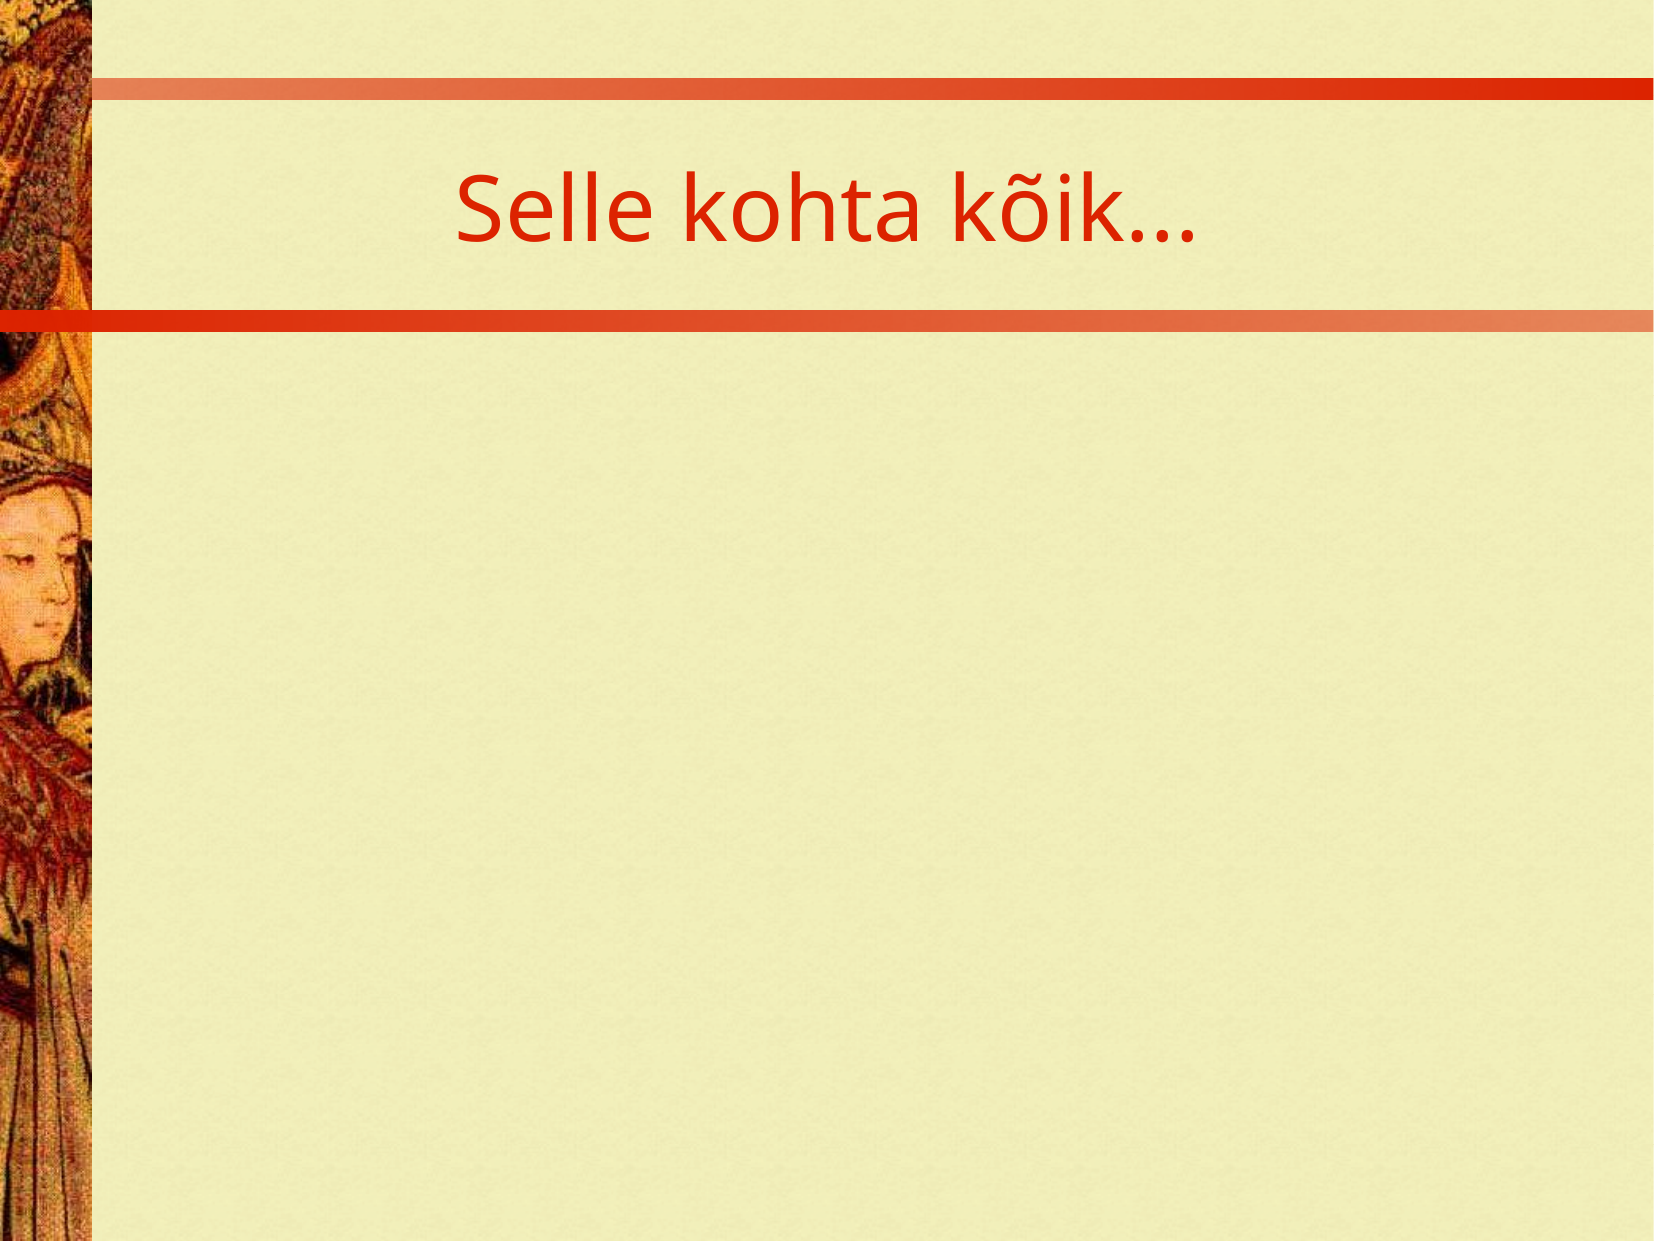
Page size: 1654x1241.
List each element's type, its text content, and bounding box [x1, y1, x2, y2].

picture [0, 0, 1654, 310]
title Selle kohta kõik... [121, 102, 1534, 311]
picture [0, 332, 1654, 1241]
